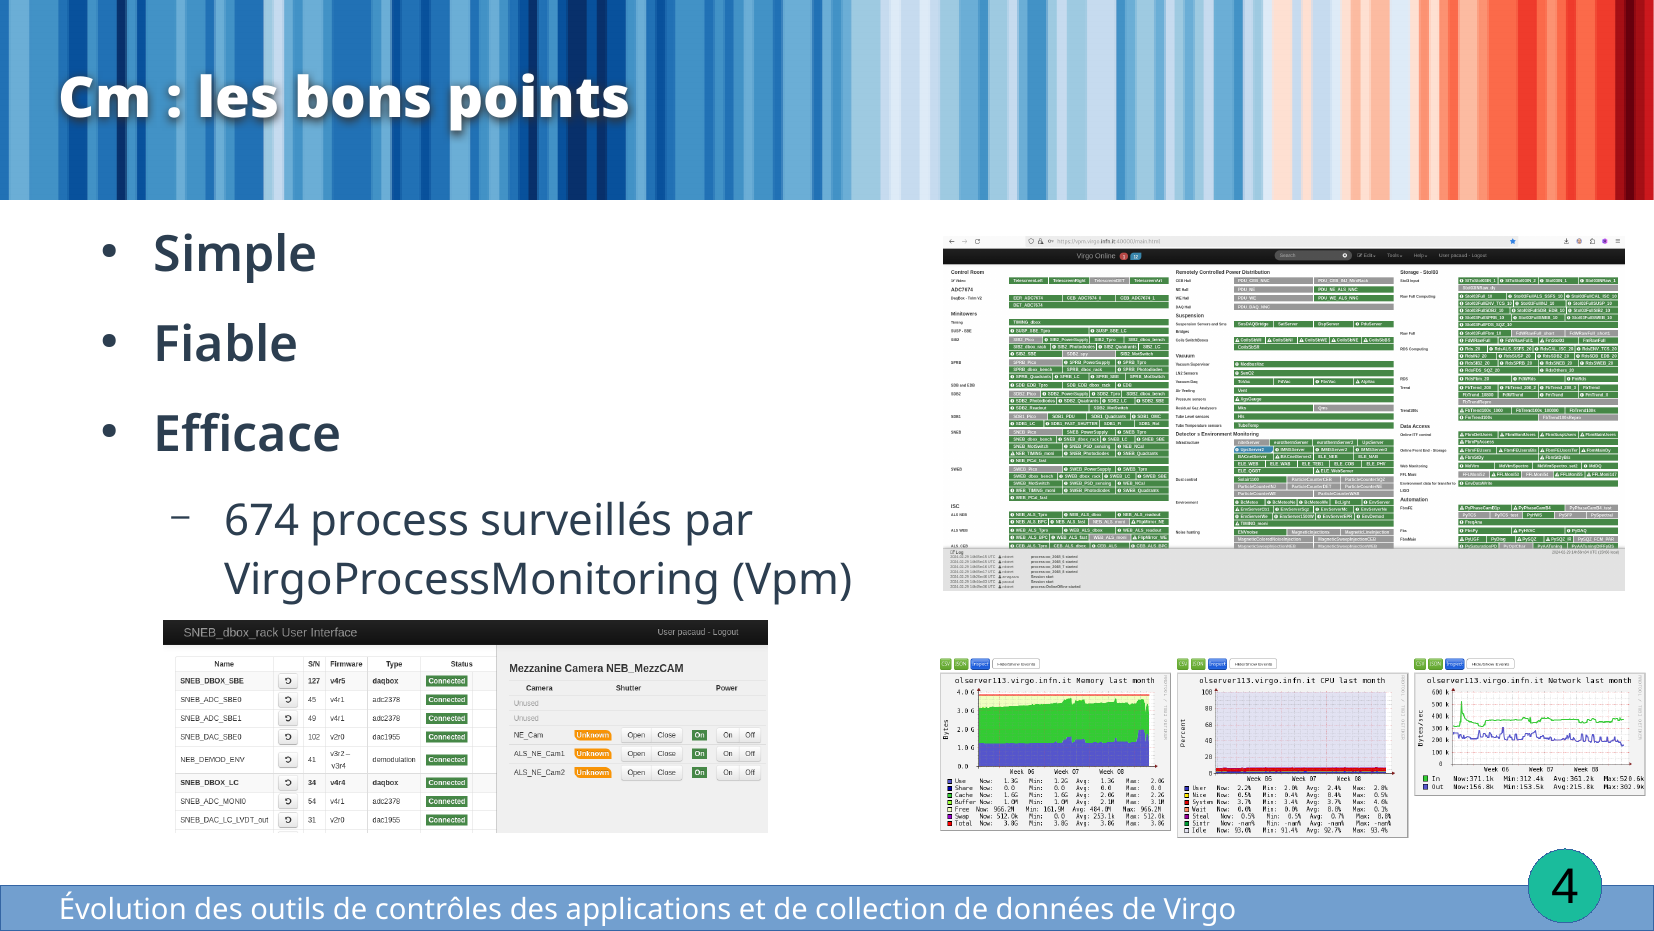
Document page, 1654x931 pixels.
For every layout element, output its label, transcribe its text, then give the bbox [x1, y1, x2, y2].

title Cm : les bons points [59, 37, 1595, 155]
picture [943, 236, 1625, 591]
list Simple Fiable Efficace 674 process surveillés par VirgoProcessMonitoring (Vpm) [82, 217, 916, 758]
picture [163, 620, 768, 833]
picture [936, 649, 1650, 842]
picture [0, 0, 1654, 200]
